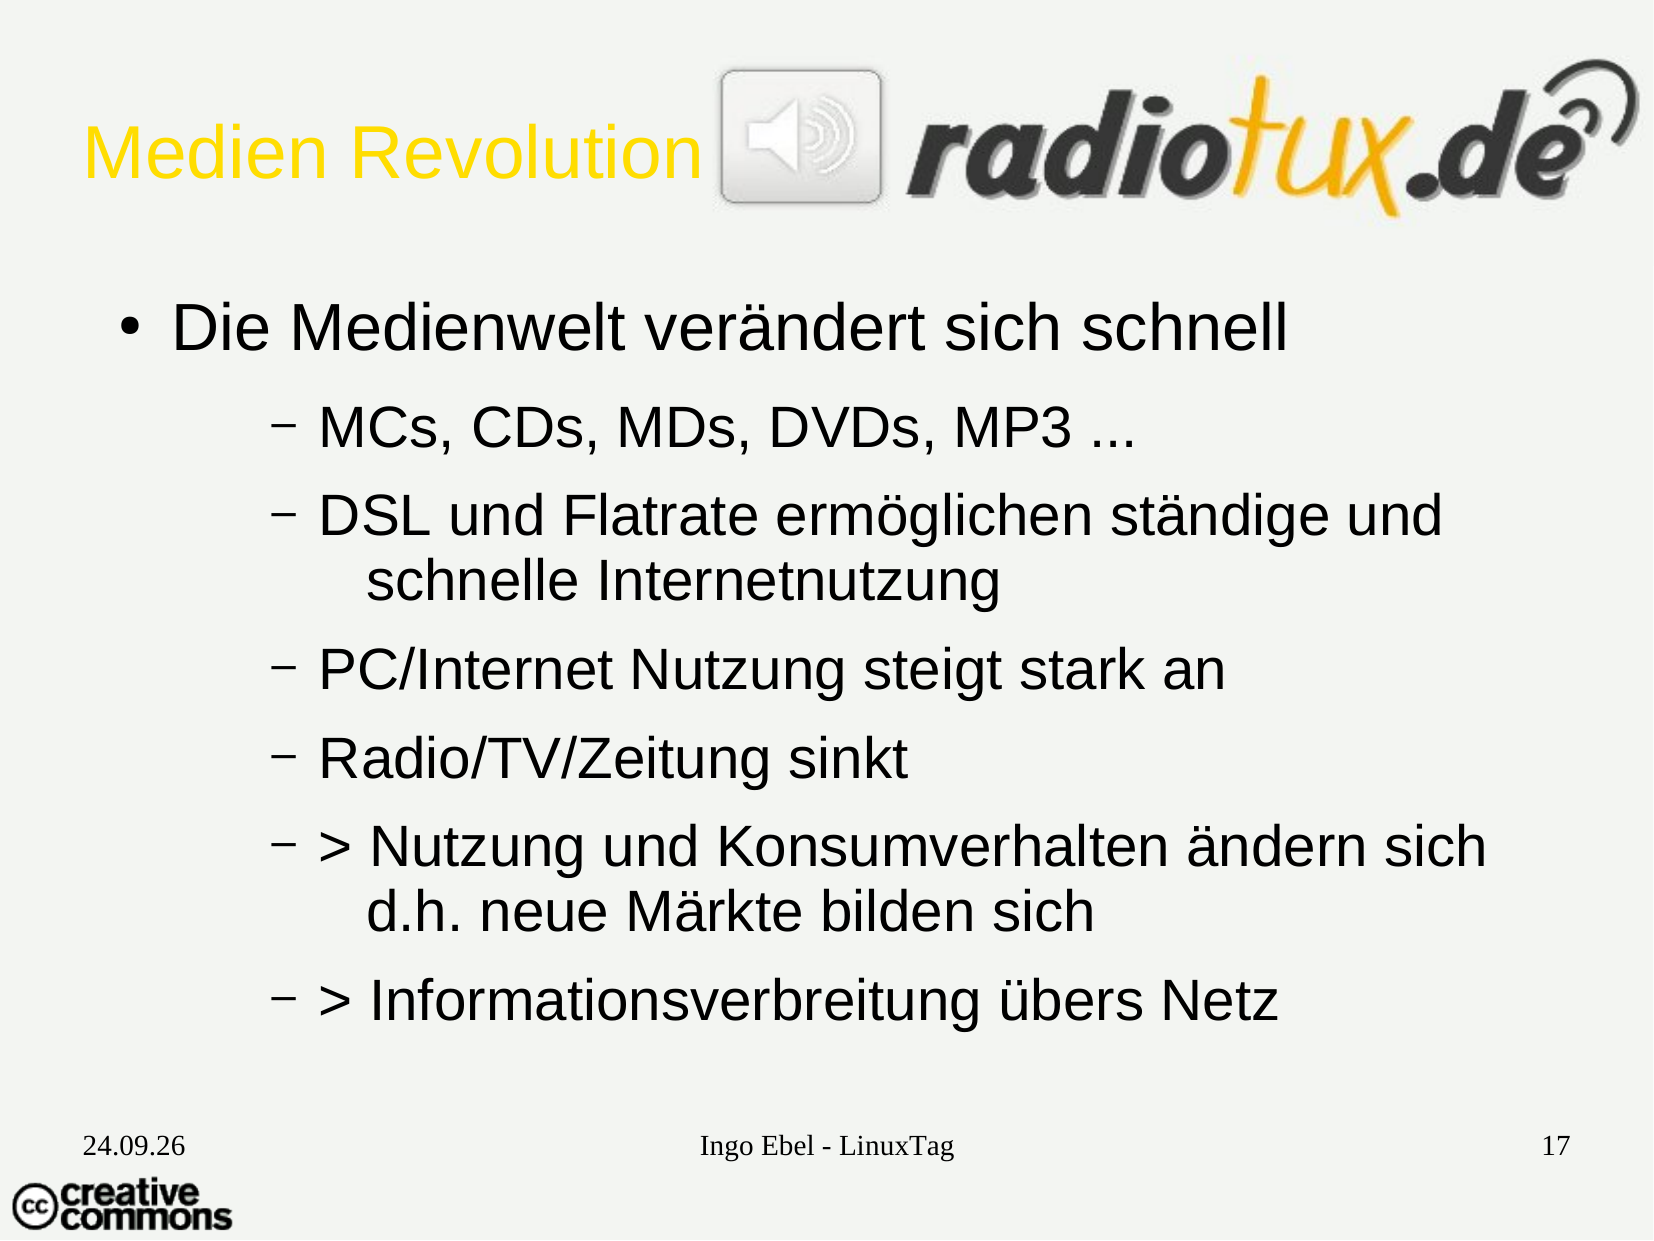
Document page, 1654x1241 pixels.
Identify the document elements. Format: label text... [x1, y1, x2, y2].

title Medien Revolution [82, 49, 1571, 257]
picture [649, 0, 1654, 266]
picture [0, 1121, 236, 1240]
list Die Medienwelt verändert sich schnell MCs, CDs, MDs, DVDs, MP3 ... DSL und Flatrate ermöglichen ständige und schnelle Internetnutzung PC/Internet Nutzung steigt stark an Radio/TV/Zeitung sinkt > Nutzung und Konsumverhalten ändern sich d.h. neue Märkte bilden sich > Informationsverbreitung übers Netz [82, 290, 1571, 1109]
